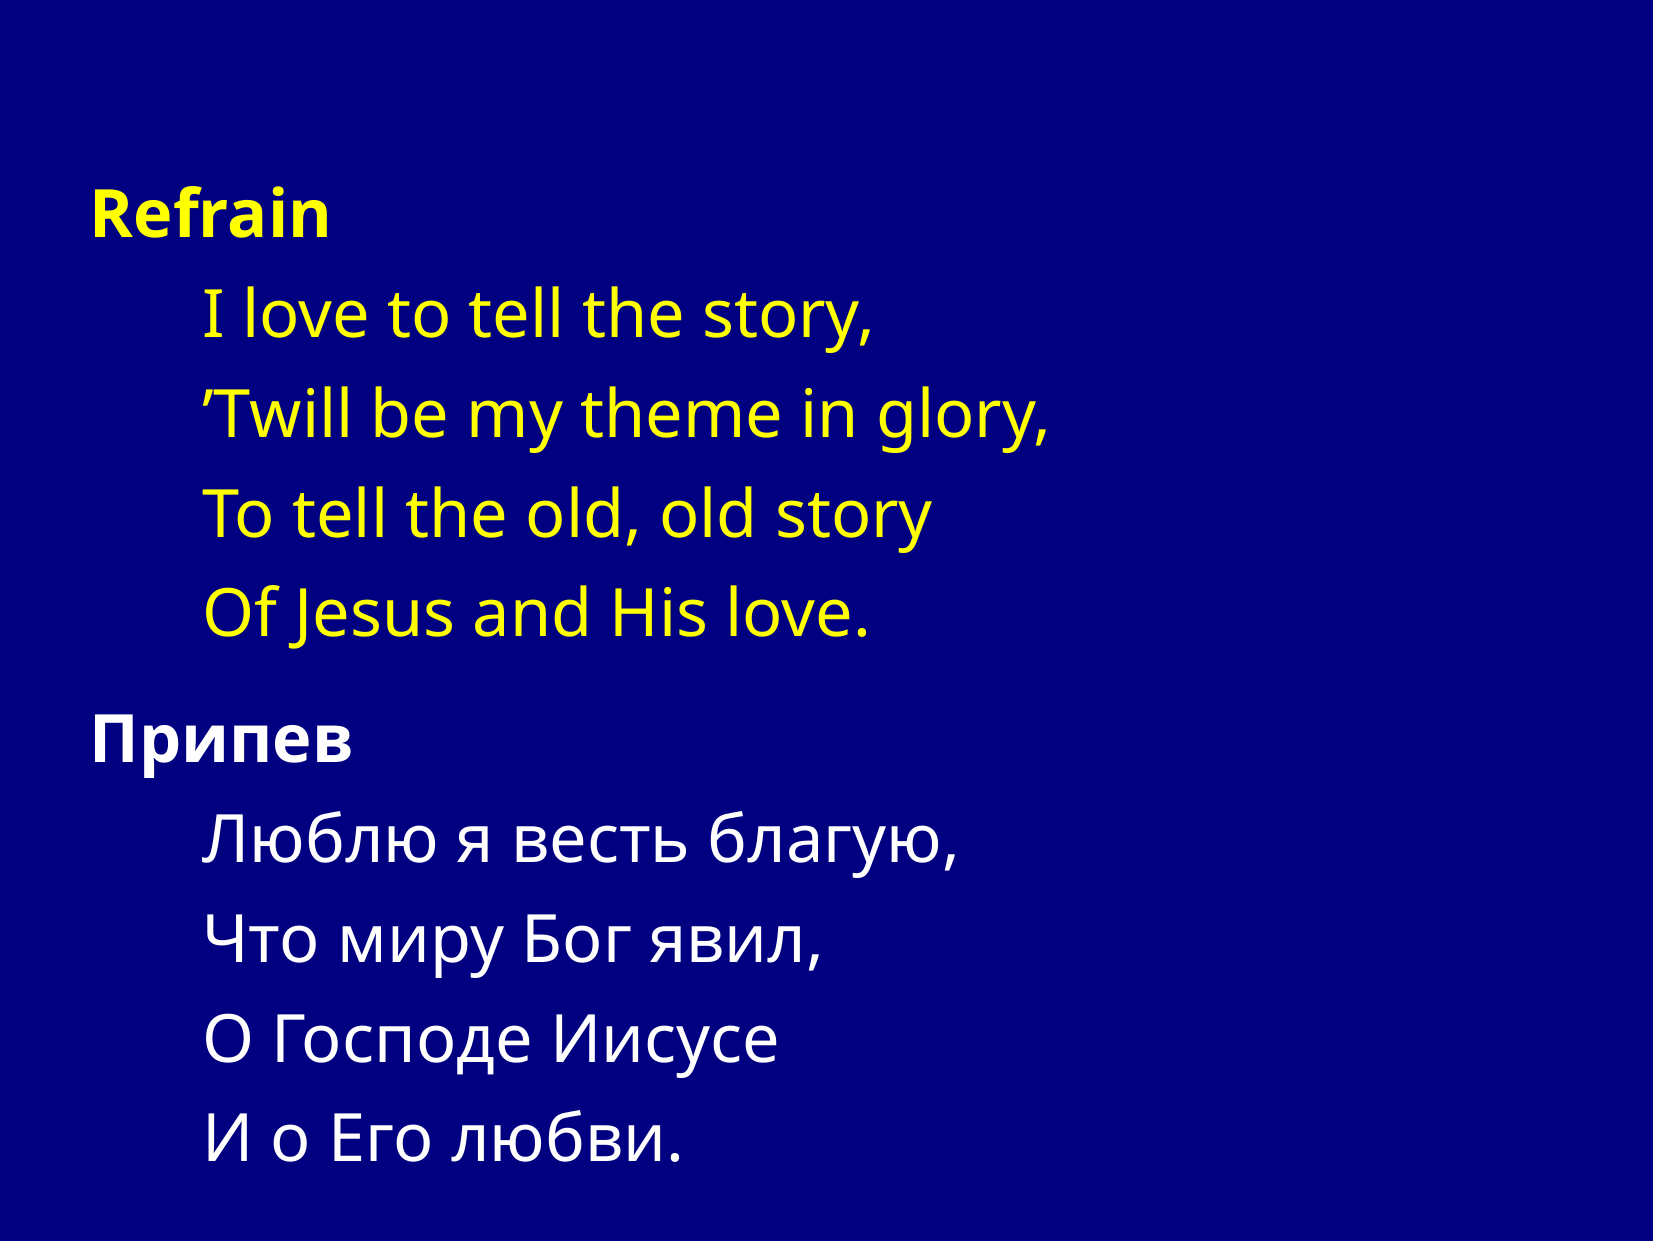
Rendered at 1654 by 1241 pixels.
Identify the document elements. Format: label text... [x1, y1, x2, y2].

text_box Припев Люблю я весть благую, Что миру Бог явил, О Господе Иисусе И о Его любви. [75, 675, 1576, 1163]
text_box Refrain I love to tell the story, ’Twill be my theme in glory, To tell the old, old story Of Jesus and His love. [75, 150, 1576, 638]
